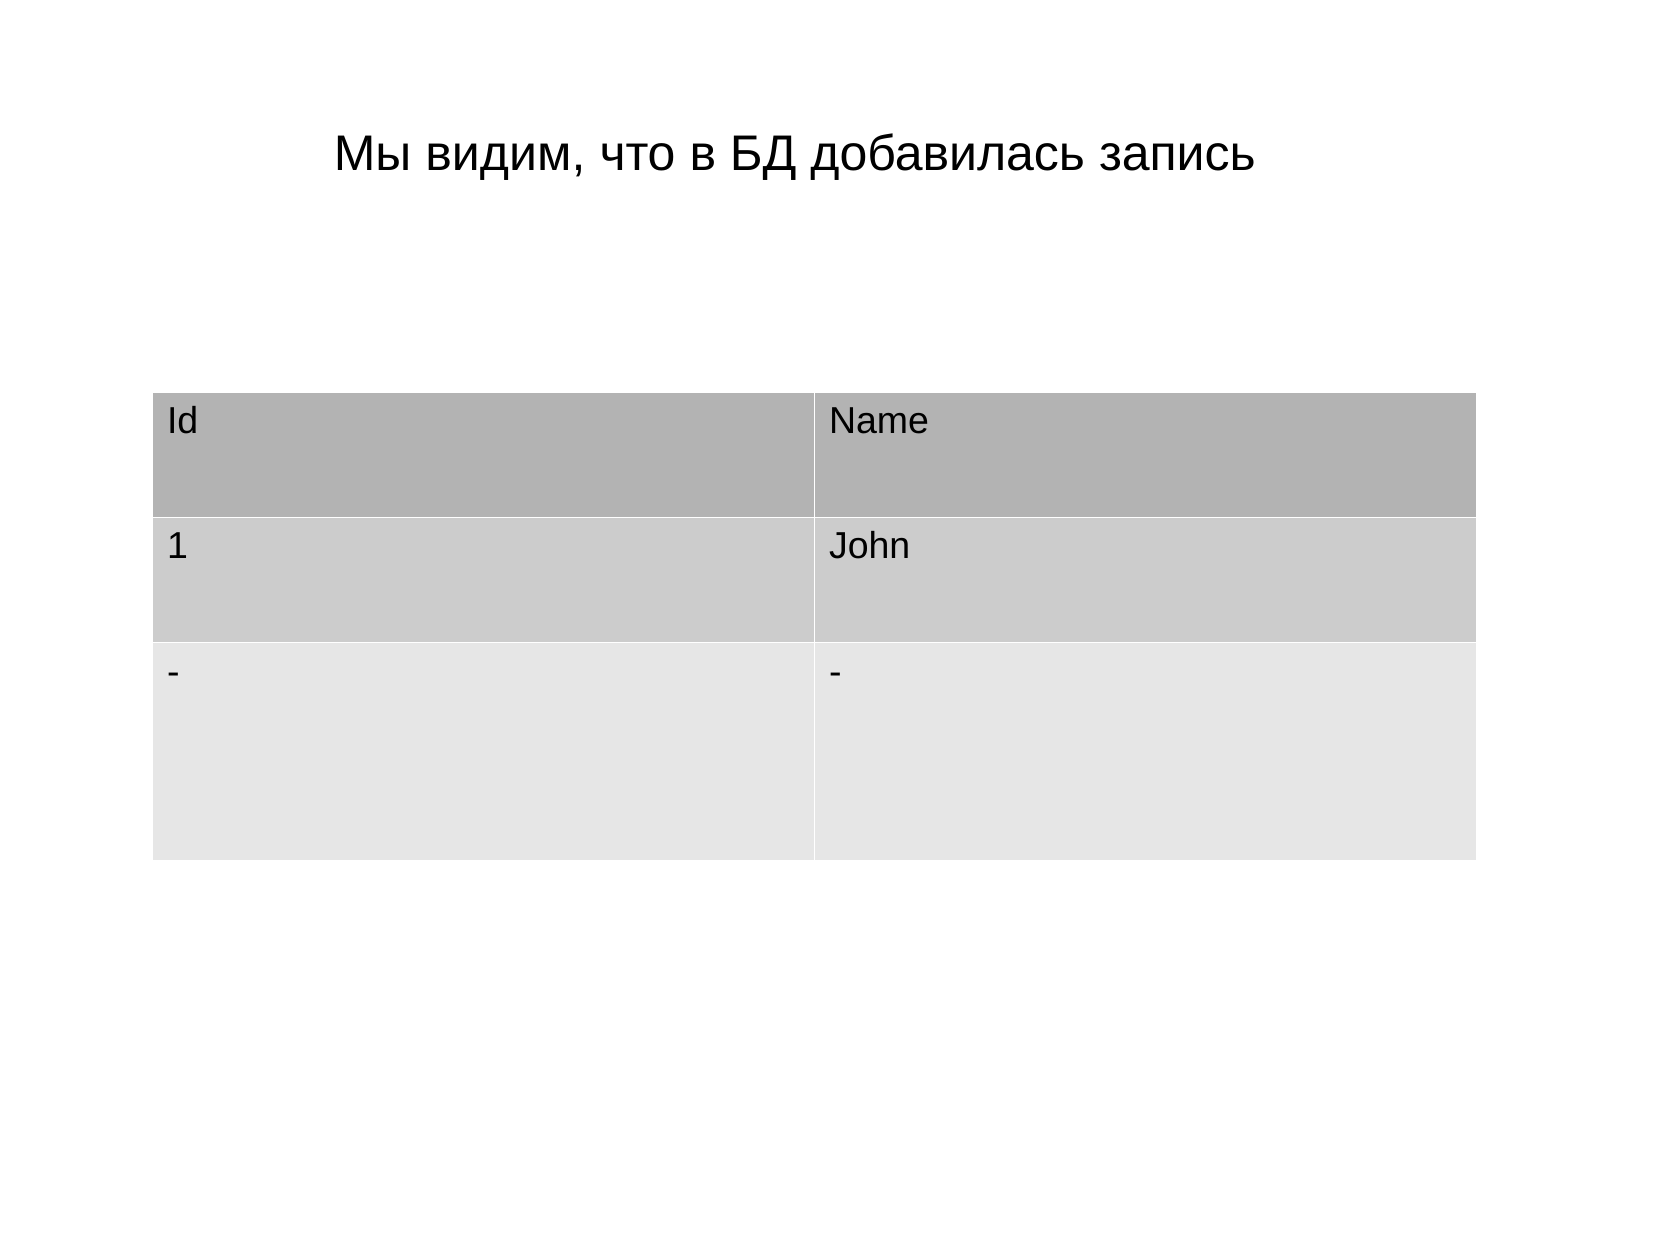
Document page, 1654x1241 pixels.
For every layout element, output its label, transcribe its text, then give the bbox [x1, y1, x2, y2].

table_cell John [815, 518, 1476, 642]
text_box Мы видим, что в БД добавилась запись [177, 118, 1431, 266]
table_header Name [815, 393, 1476, 517]
table_cell - [153, 643, 814, 860]
table_header Id [153, 393, 814, 517]
table_cell 1 [153, 518, 814, 642]
table_cell - [815, 643, 1476, 860]
